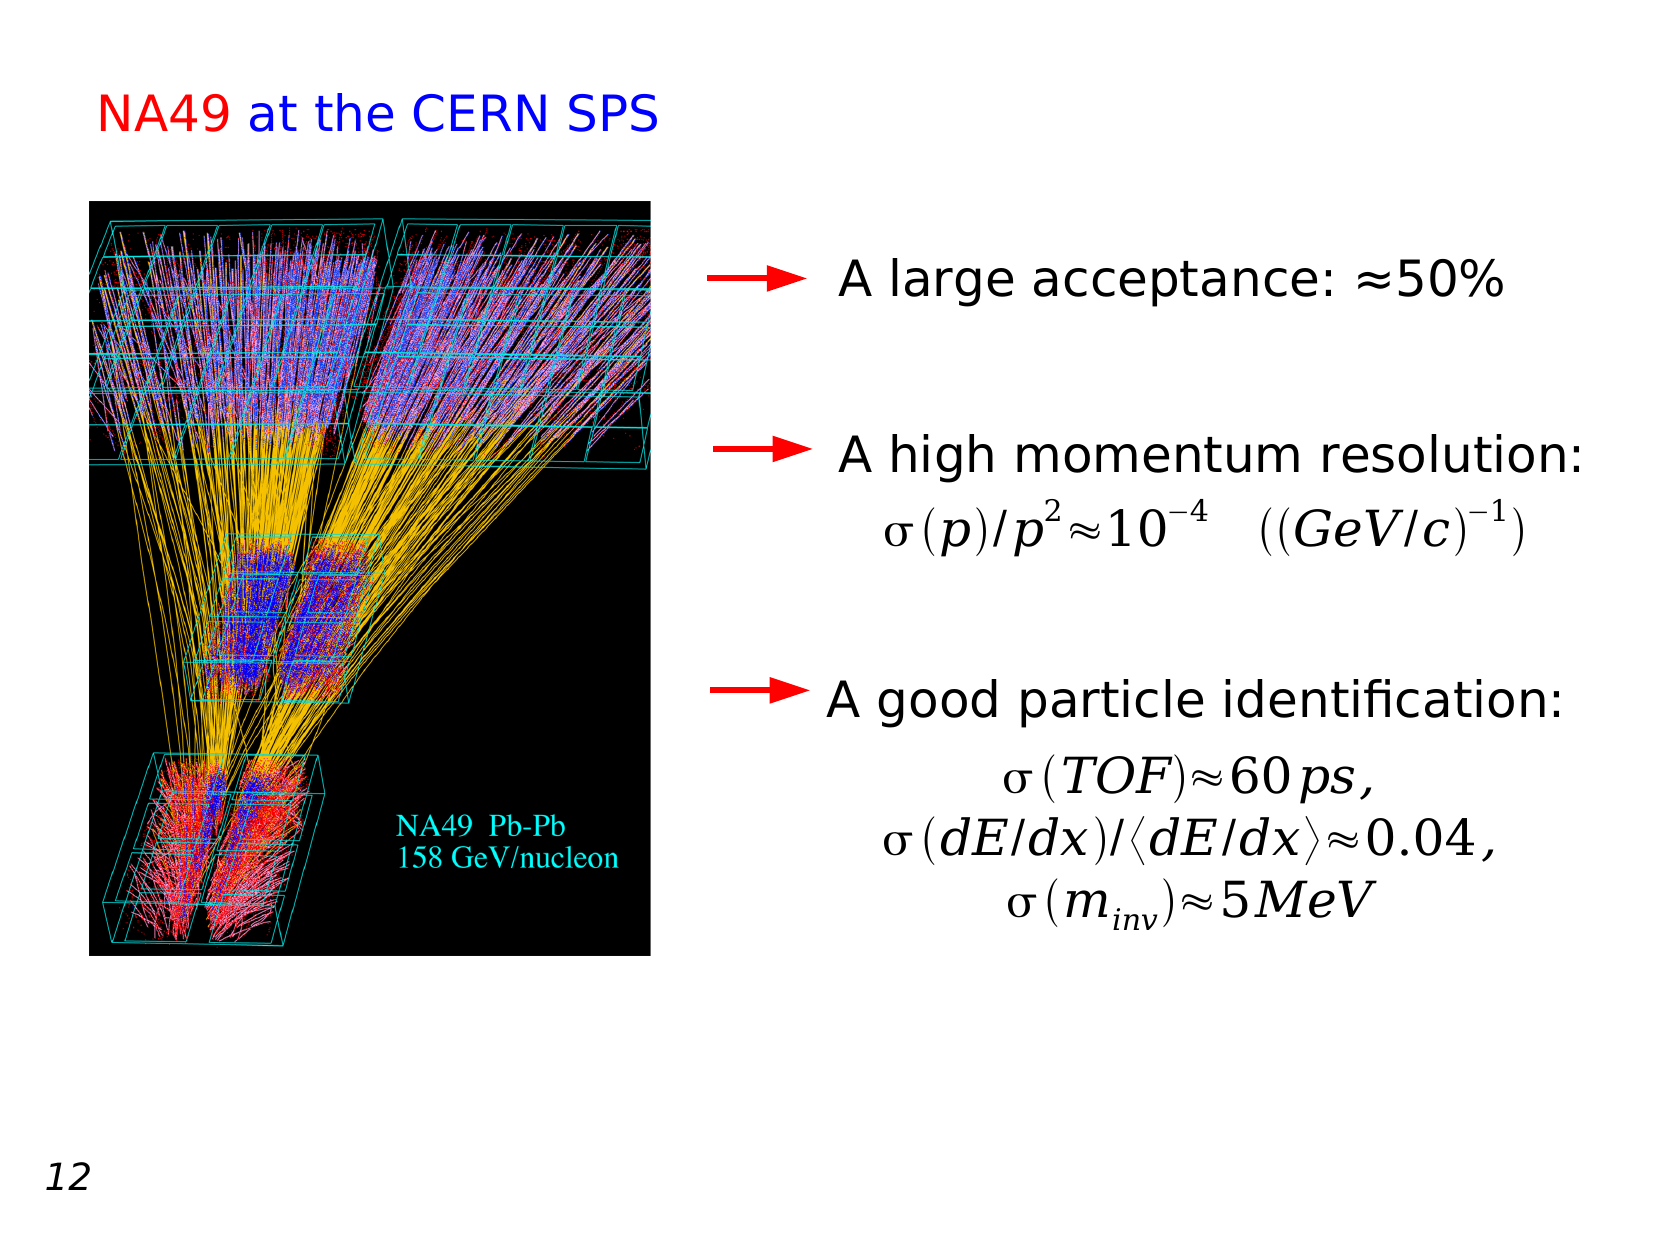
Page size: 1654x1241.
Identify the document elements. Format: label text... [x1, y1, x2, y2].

picture [89, 201, 651, 956]
text_box A large acceptance: ≈50% [838, 250, 1507, 309]
chart [875, 746, 1503, 939]
text_box A high momentum resolution: [838, 426, 1587, 485]
chart [875, 493, 1534, 562]
text_box NA49 at the CERN SPS [96, 85, 661, 144]
text_box A good particle identification: [826, 670, 1567, 729]
